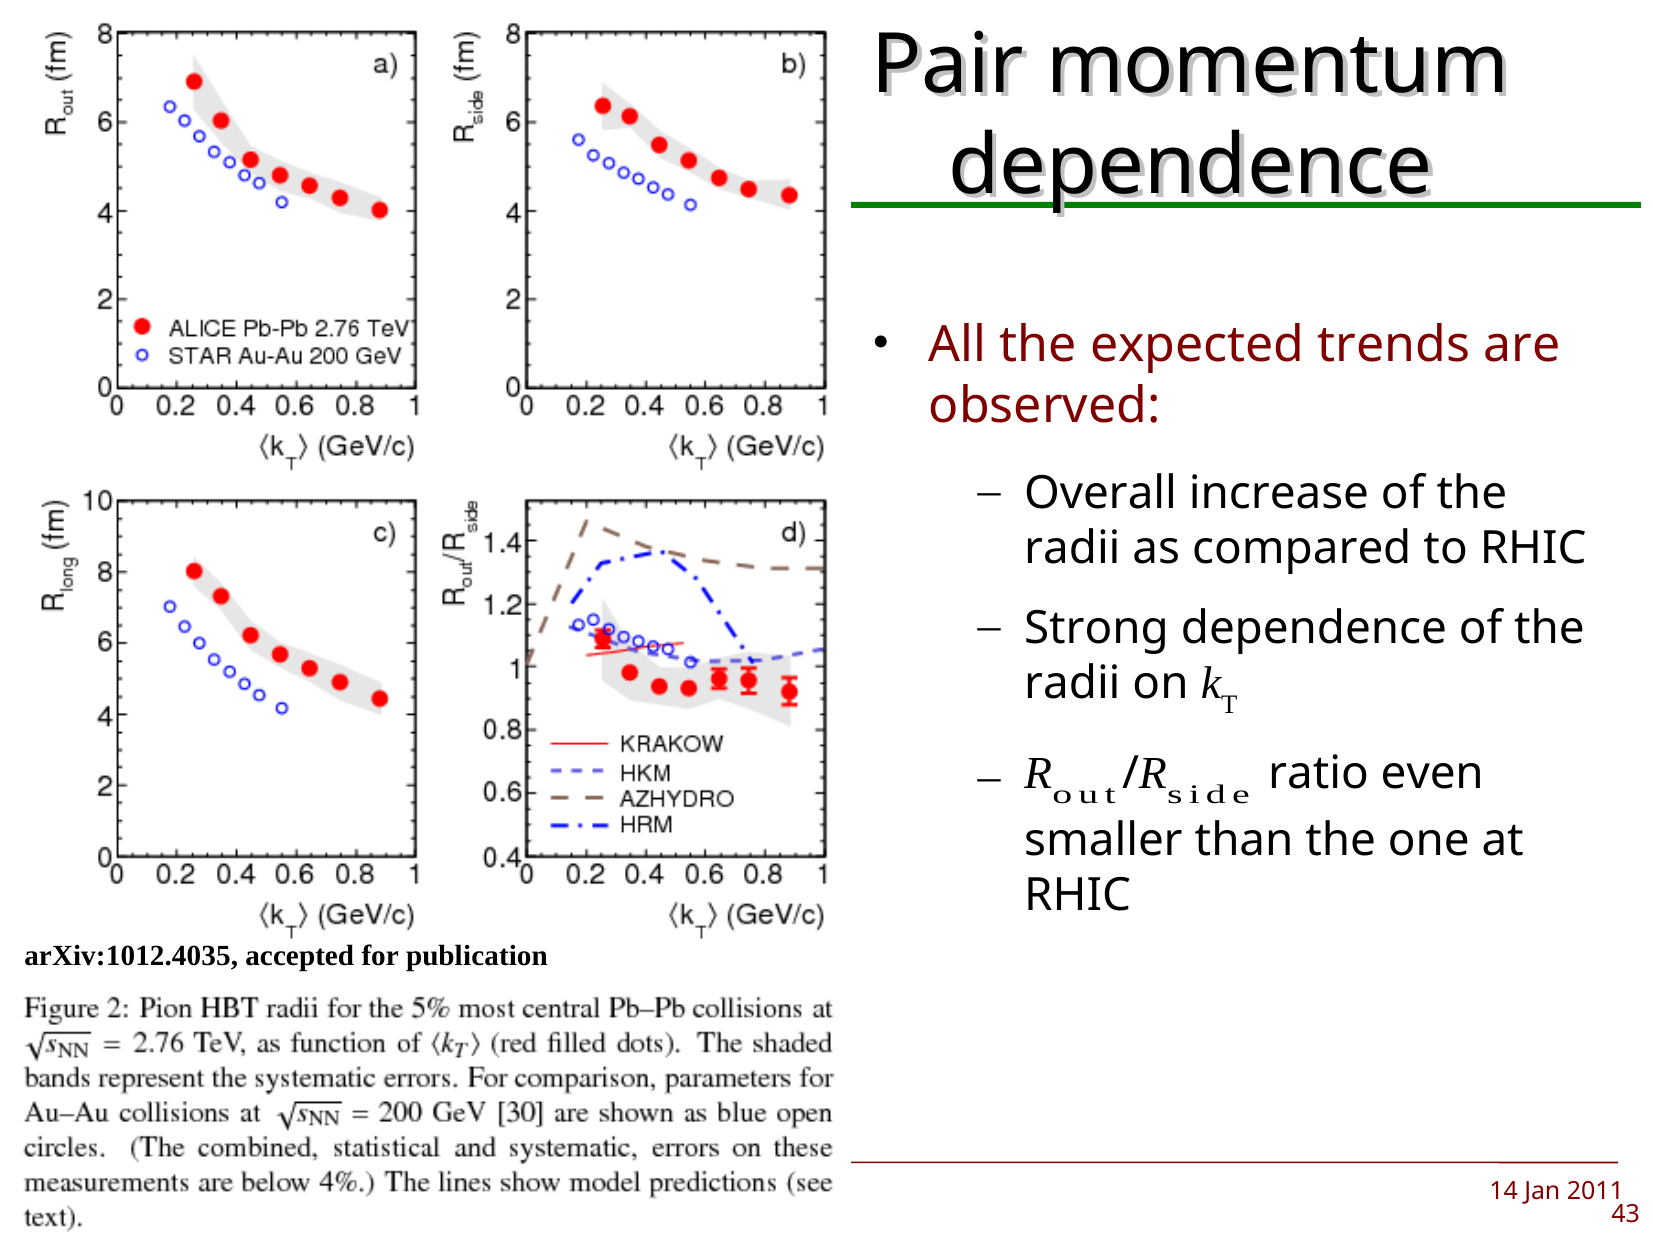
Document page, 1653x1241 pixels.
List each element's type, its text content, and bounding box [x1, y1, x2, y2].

picture [0, 0, 851, 1241]
text_box arXiv:1012.4035, accepted for publication [9, 932, 614, 980]
title Pair momentum dependence [851, 8, 1531, 210]
list All the expected trends are observed: Overall increase of the radii as compared to RHIC Strong dependence of the radii on kT Rout/Rside ratio even smaller than the one at RHIC [872, 311, 1590, 1164]
